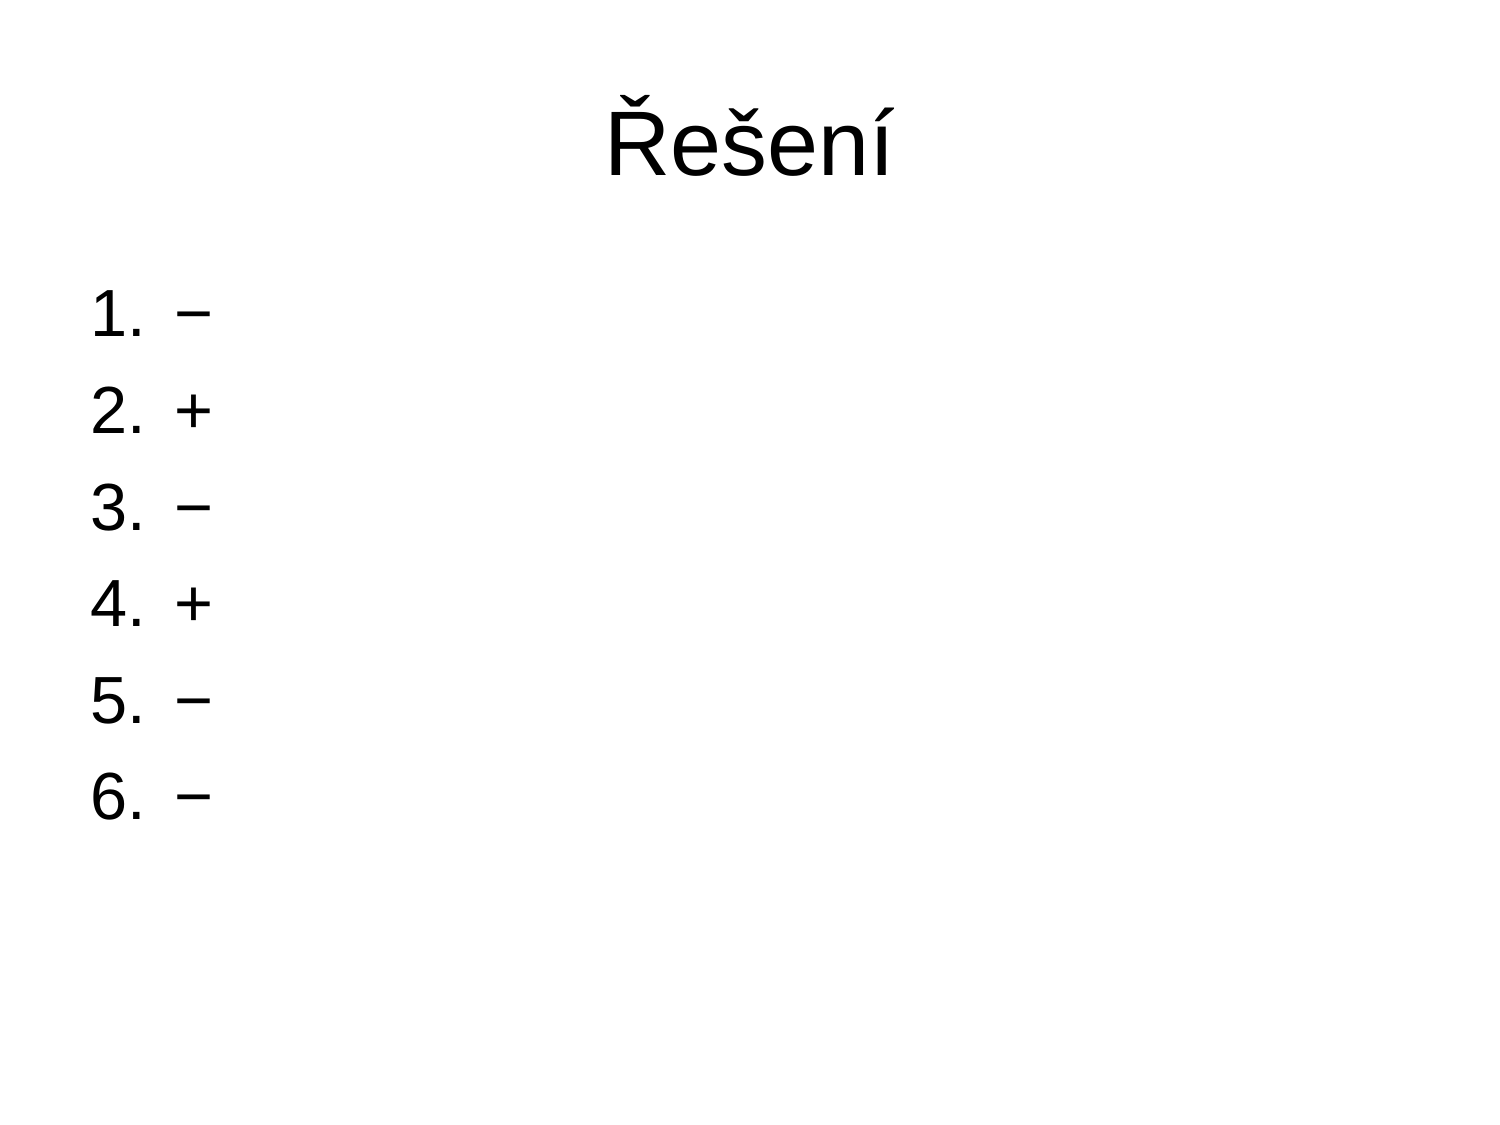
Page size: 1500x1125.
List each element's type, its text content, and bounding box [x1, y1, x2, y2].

list − + − + − − [75, 262, 1426, 1006]
title Řešení [75, 45, 1426, 233]
